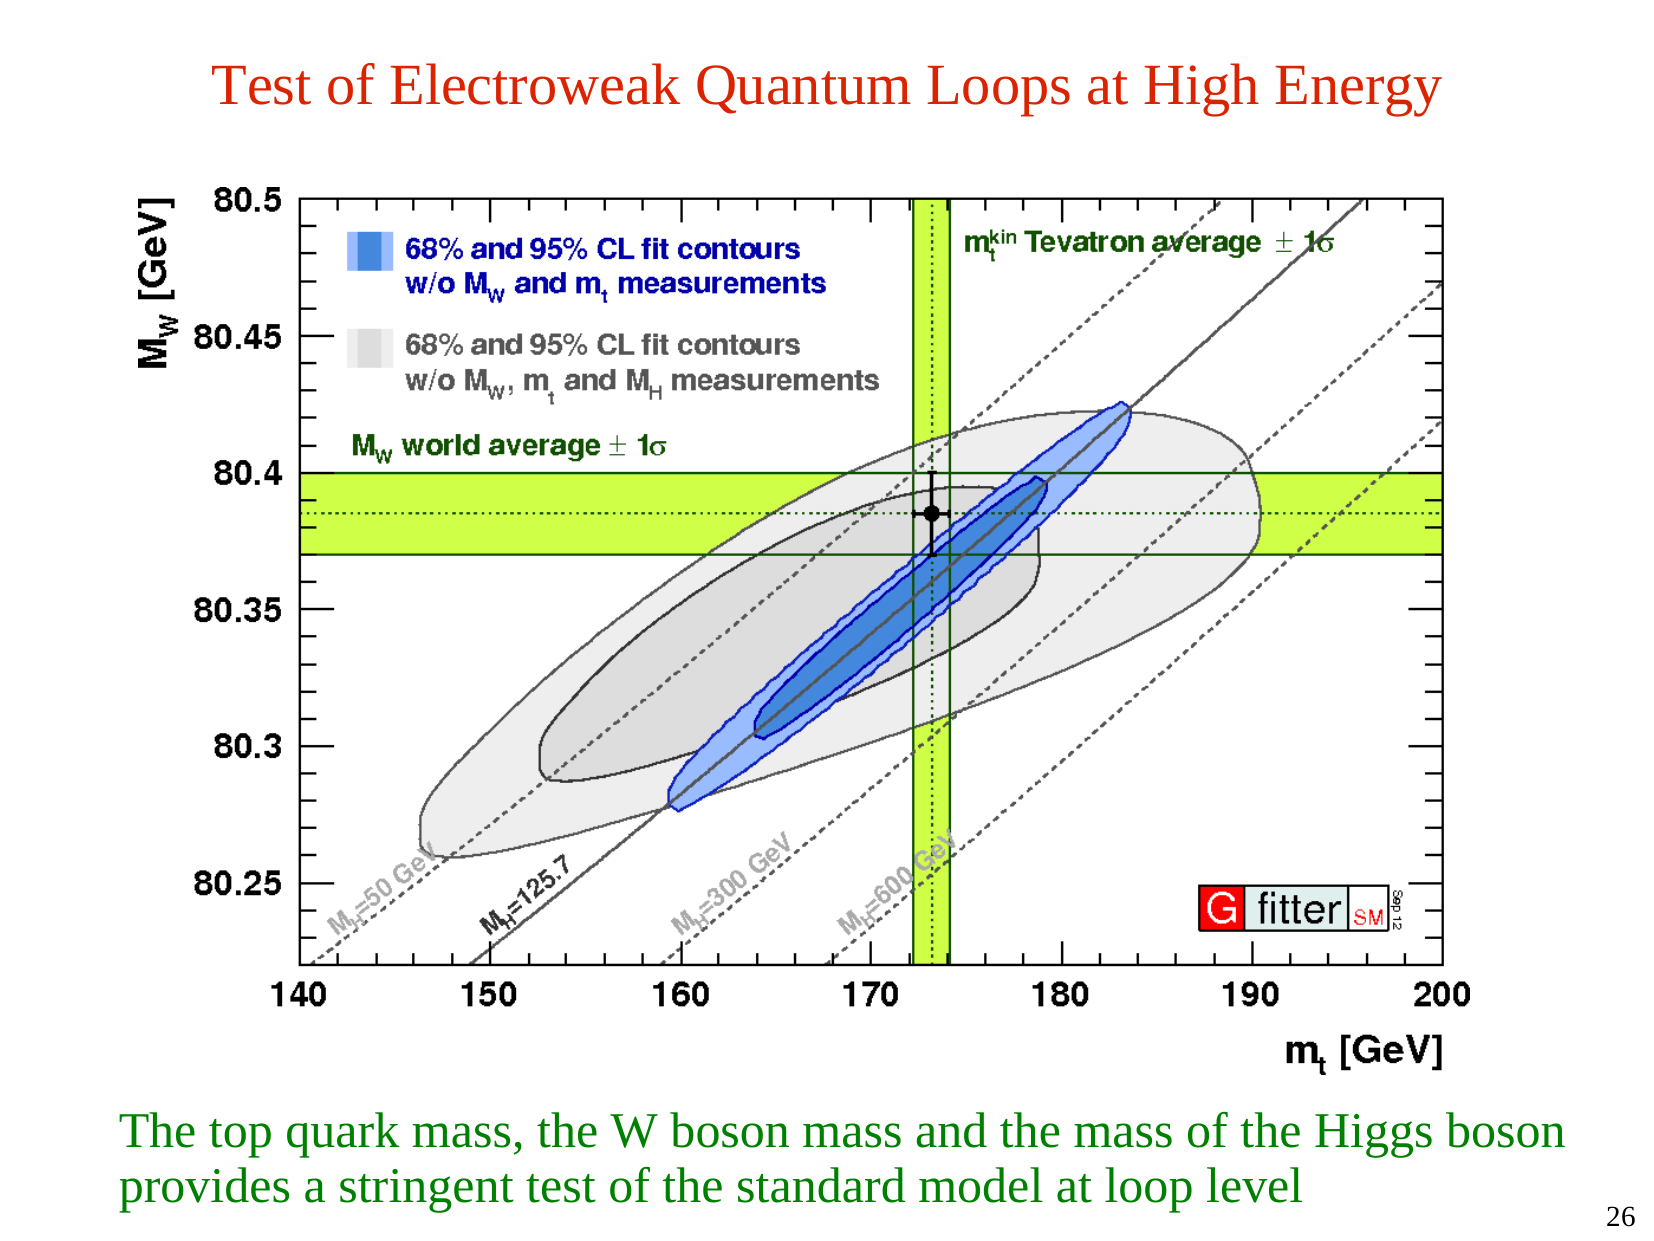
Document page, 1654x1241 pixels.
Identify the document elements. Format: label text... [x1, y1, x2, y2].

title Test of Electroweak Quantum Loops at High Energy [121, 8, 1534, 162]
list The top quark mass, the W boson mass and the mass of the Higgs boson provides a stringent test of the standard model at loop level [47, 1102, 1654, 1241]
picture [138, 187, 1470, 1075]
